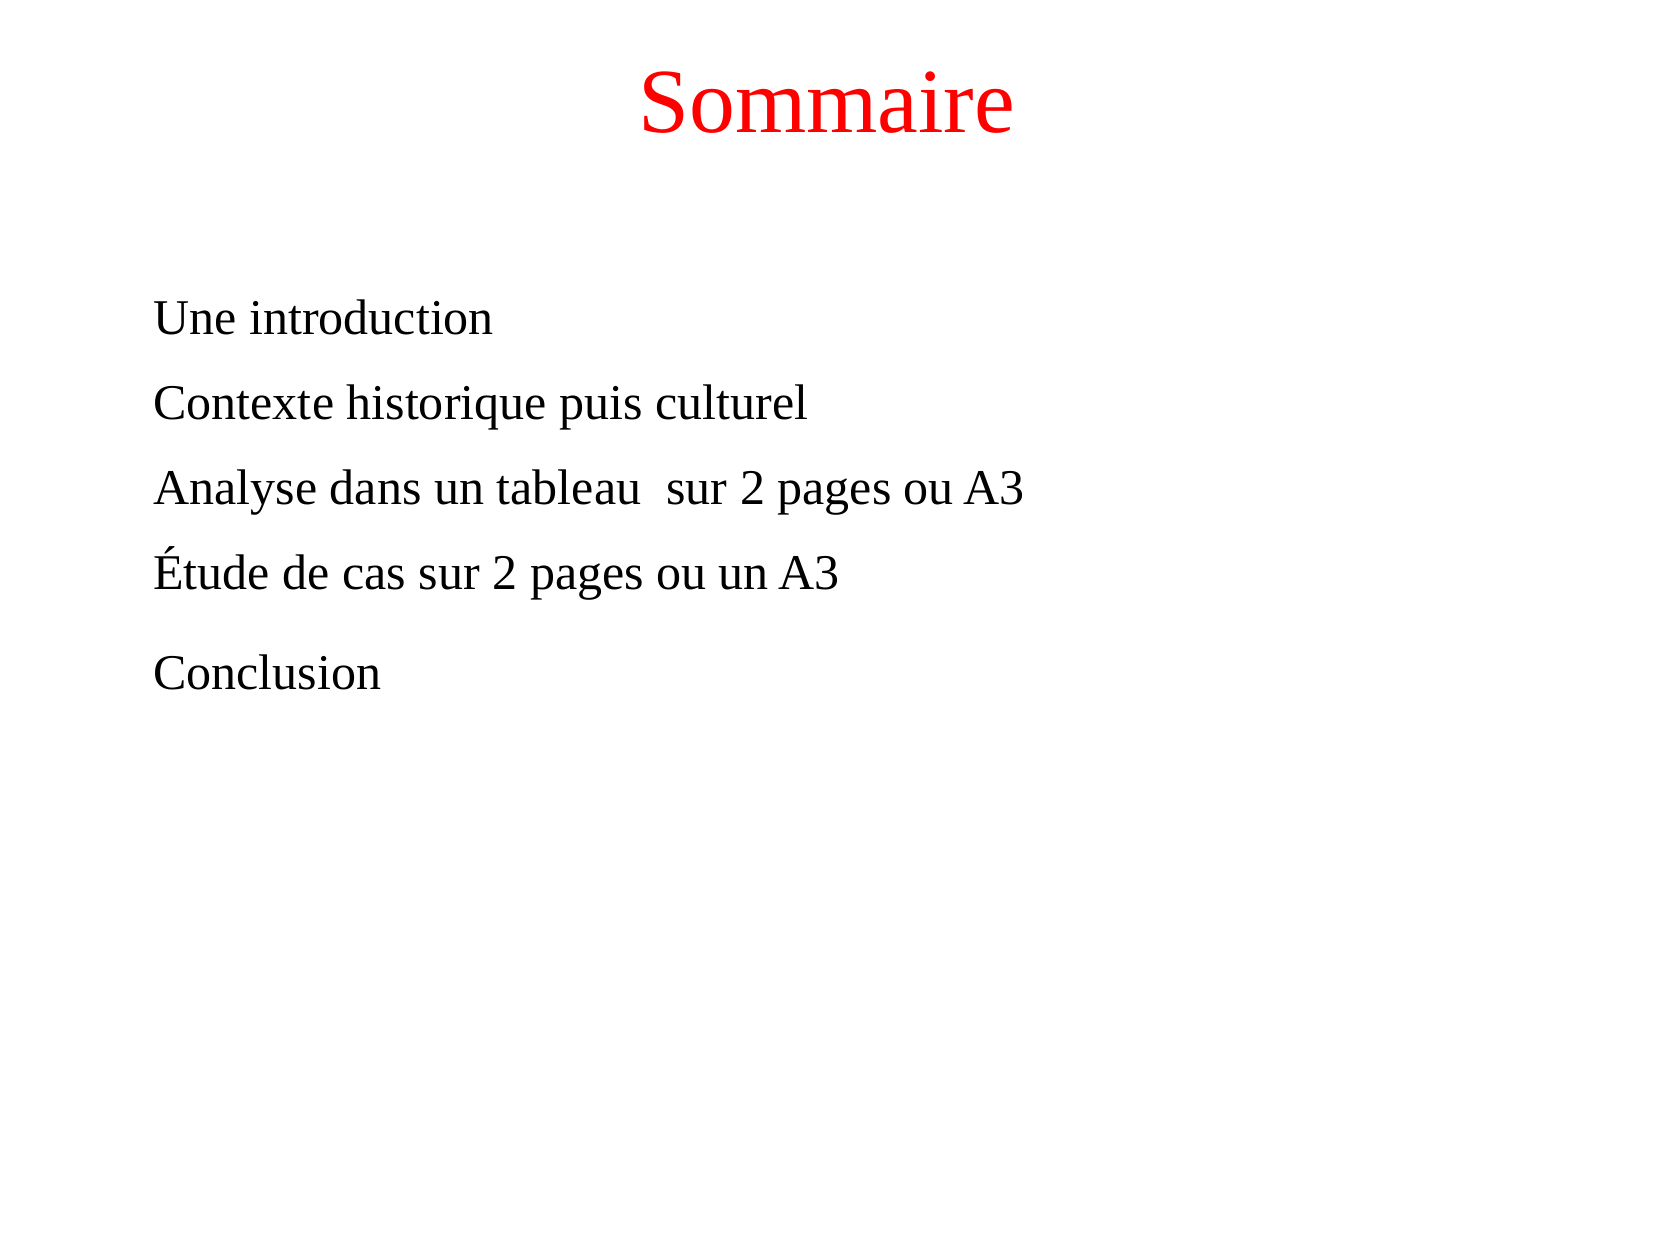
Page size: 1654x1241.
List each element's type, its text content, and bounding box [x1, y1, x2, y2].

list Une introduction Contexte historique puis culturel Analyse dans un tableau sur 2 pages ou A3 Étude de cas sur 2 pages ou un A3 Conclusion [82, 290, 1571, 1010]
title Sommaire [82, 49, 1571, 257]
